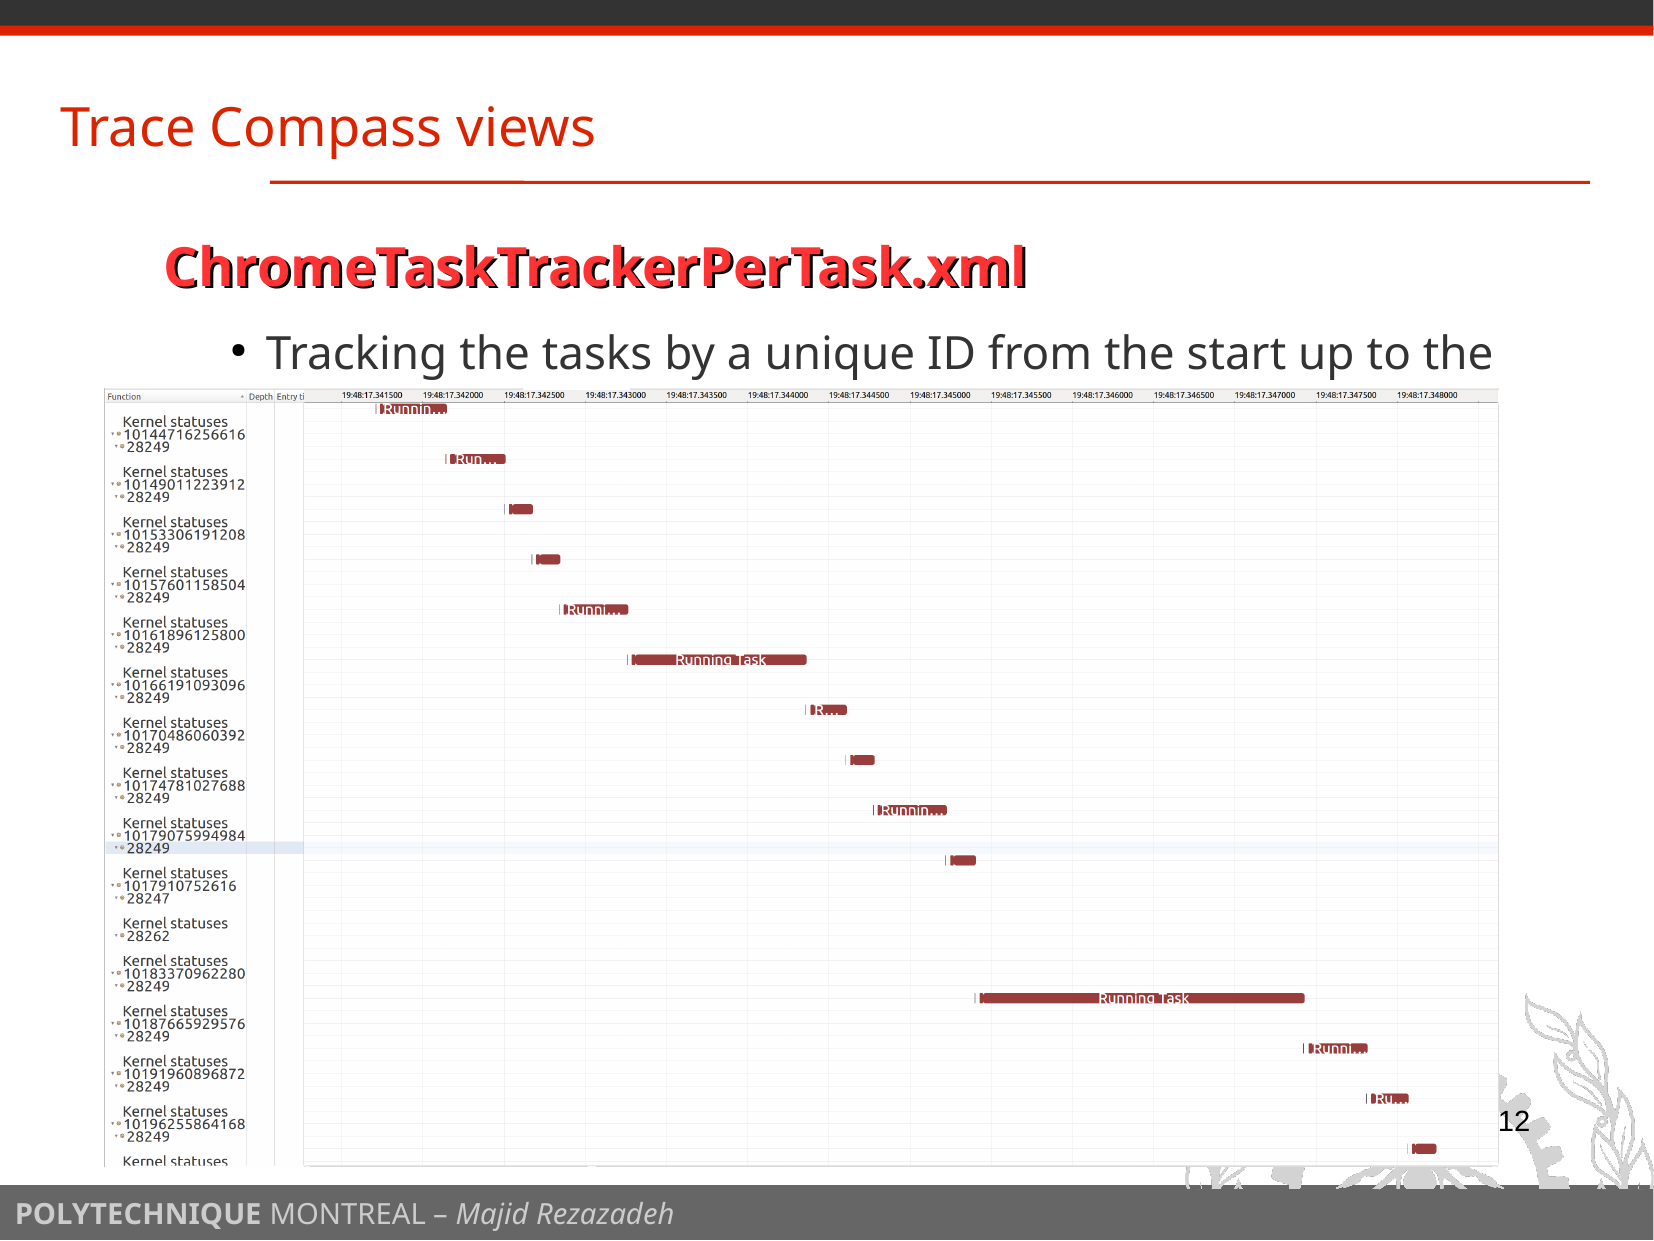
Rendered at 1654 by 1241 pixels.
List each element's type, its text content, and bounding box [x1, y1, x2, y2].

text_box POLYTECHNIQUE MONTREAL – Majid Rezazadeh [0, 1185, 1654, 1240]
text_box 12 [1483, 1095, 1561, 1156]
picture [104, 388, 1654, 1216]
text_box ChromeTaskTrackerPerTask.xml Tracking the tasks by a unique ID from the start up to the end [73, 191, 1590, 889]
text_box [0, 0, 1654, 36]
text_box Trace Compass views [60, 37, 1590, 180]
